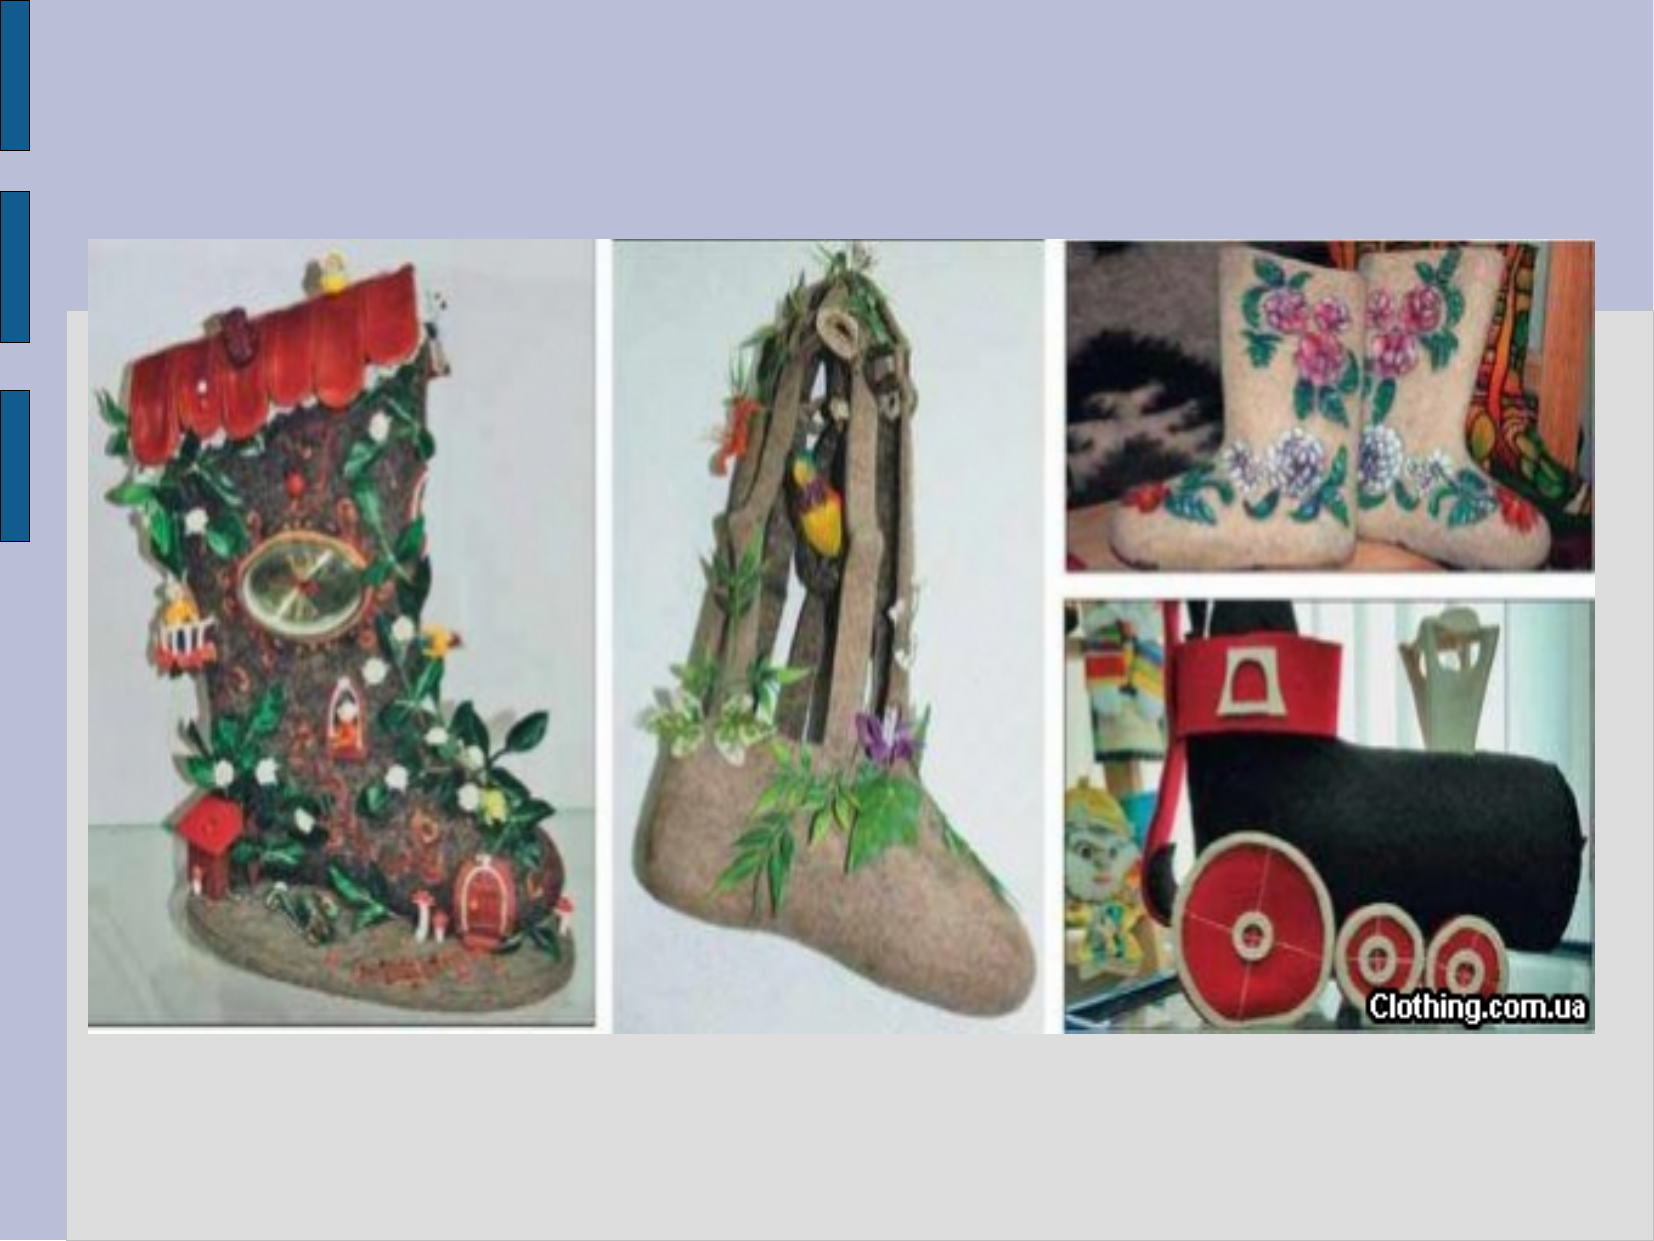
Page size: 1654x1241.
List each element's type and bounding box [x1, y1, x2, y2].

picture [88, 239, 1595, 1034]
